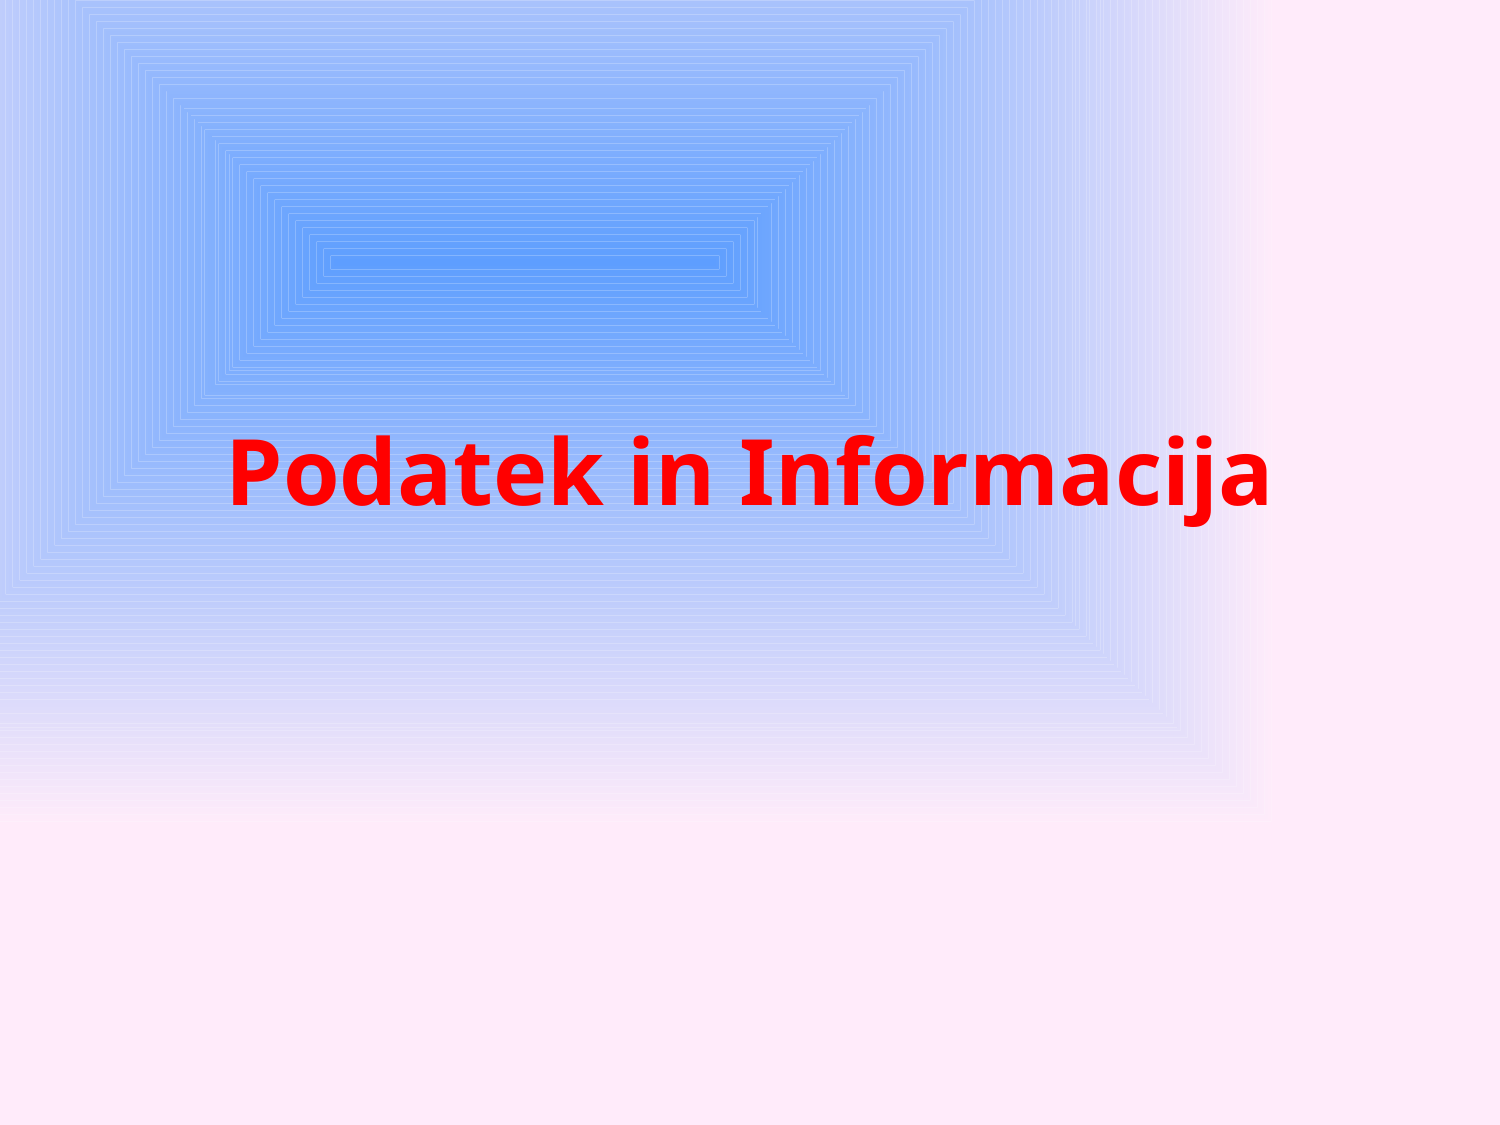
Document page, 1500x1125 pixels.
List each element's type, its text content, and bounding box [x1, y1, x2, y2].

title Podatek in Informacija [112, 375, 1388, 563]
